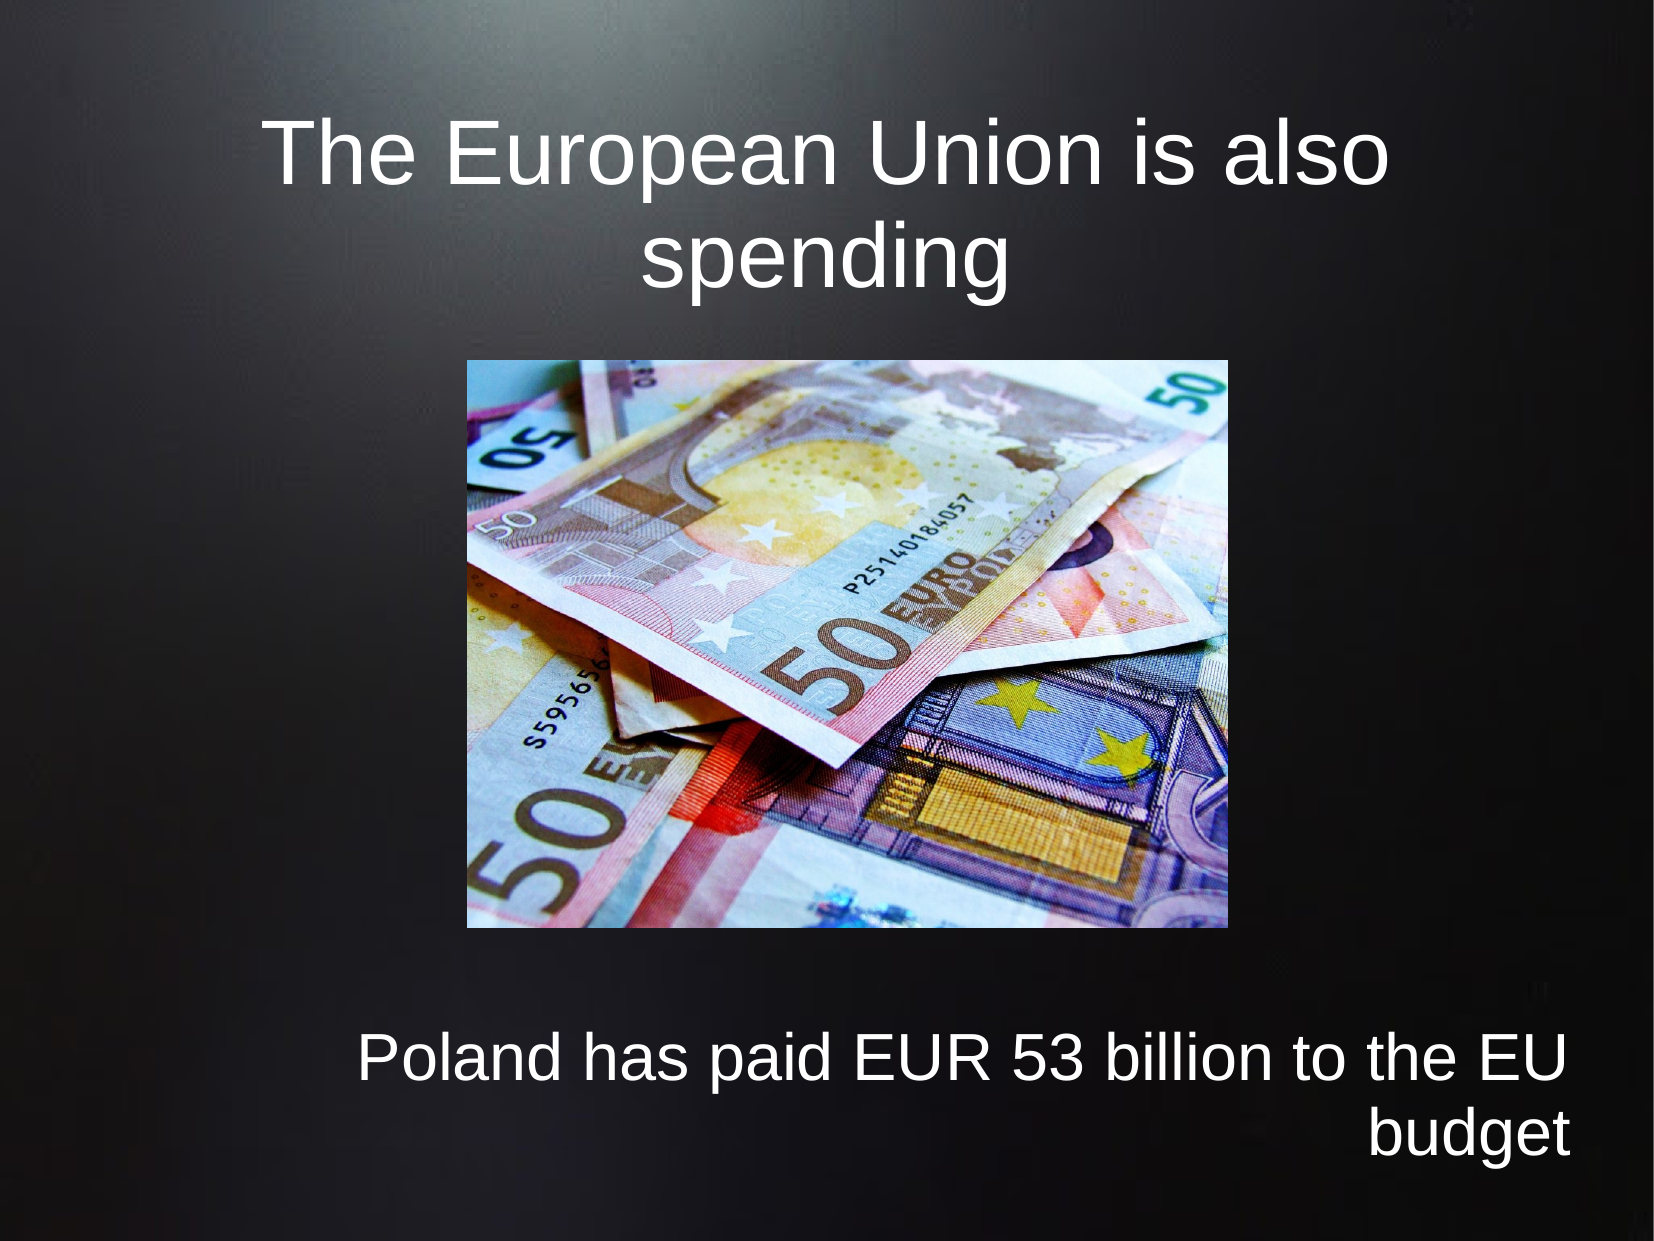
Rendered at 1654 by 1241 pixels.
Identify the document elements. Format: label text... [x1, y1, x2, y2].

picture [467, 360, 1228, 928]
picture [0, 0, 1654, 1241]
title The European Union is also spending [82, 0, 1571, 290]
list Poland has paid EUR 53 billion to the EU budget [82, 290, 1571, 1165]
